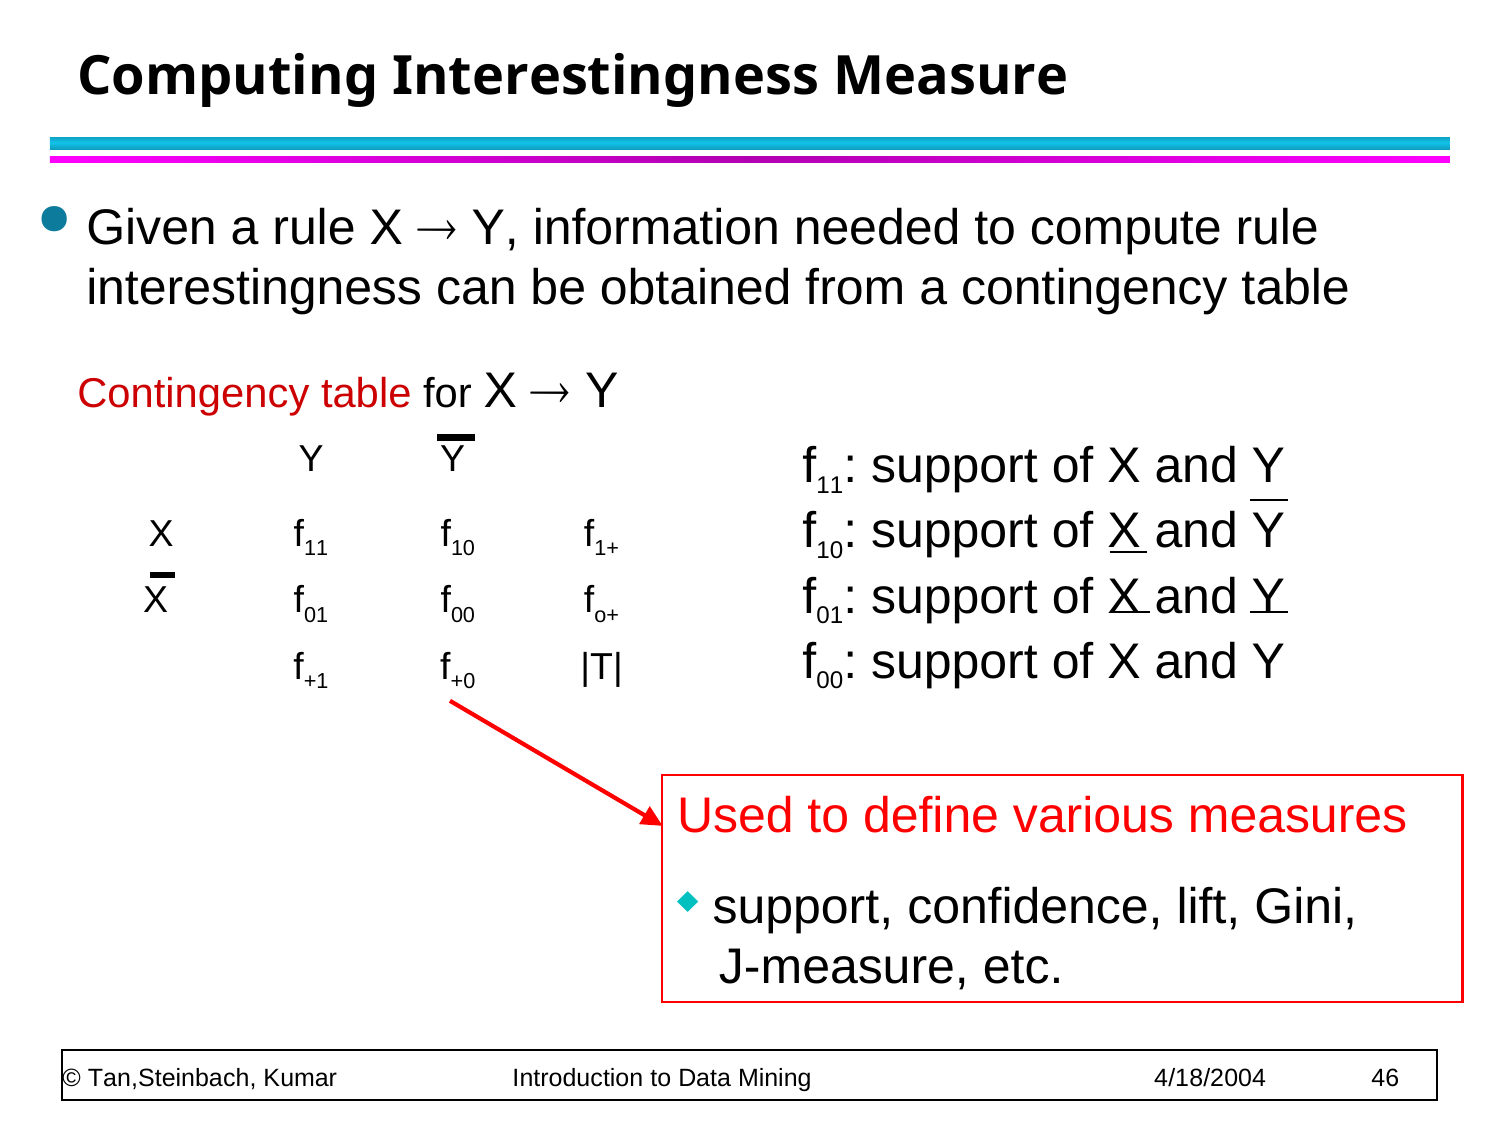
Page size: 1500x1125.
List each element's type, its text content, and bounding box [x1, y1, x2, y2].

table_cell f+1 [234, 634, 388, 710]
table_header [88, 426, 234, 501]
table_cell f11 [234, 501, 388, 568]
table_cell |T| [528, 634, 675, 710]
table_cell f10 [388, 501, 528, 568]
table_cell f00 [388, 568, 528, 634]
table_cell fo+ [528, 568, 675, 634]
text_box f11: support of X and Y f10: support of X and Y f01: support of X and Y f00: support of X and Y [787, 424, 1463, 702]
table_header Y [234, 426, 388, 501]
table_cell f+0 [388, 634, 528, 710]
table_cell f1+ [528, 501, 675, 568]
title Computing Interestingness Measure [62, 22, 1421, 113]
table_header [528, 426, 675, 501]
list Given a rule X  Y, information needed to compute rule interestingness can be obtained from a contingency table [24, 187, 1438, 338]
table_cell [88, 634, 234, 710]
table_cell X [88, 568, 234, 634]
text_box Used to define various measures support, confidence, lift, Gini, J-measure, etc. [662, 774, 1463, 1002]
table_header Y [388, 426, 528, 501]
text_box Contingency table for X  Y [62, 349, 751, 426]
table_cell X [88, 501, 234, 568]
table_cell f01 [234, 568, 388, 634]
